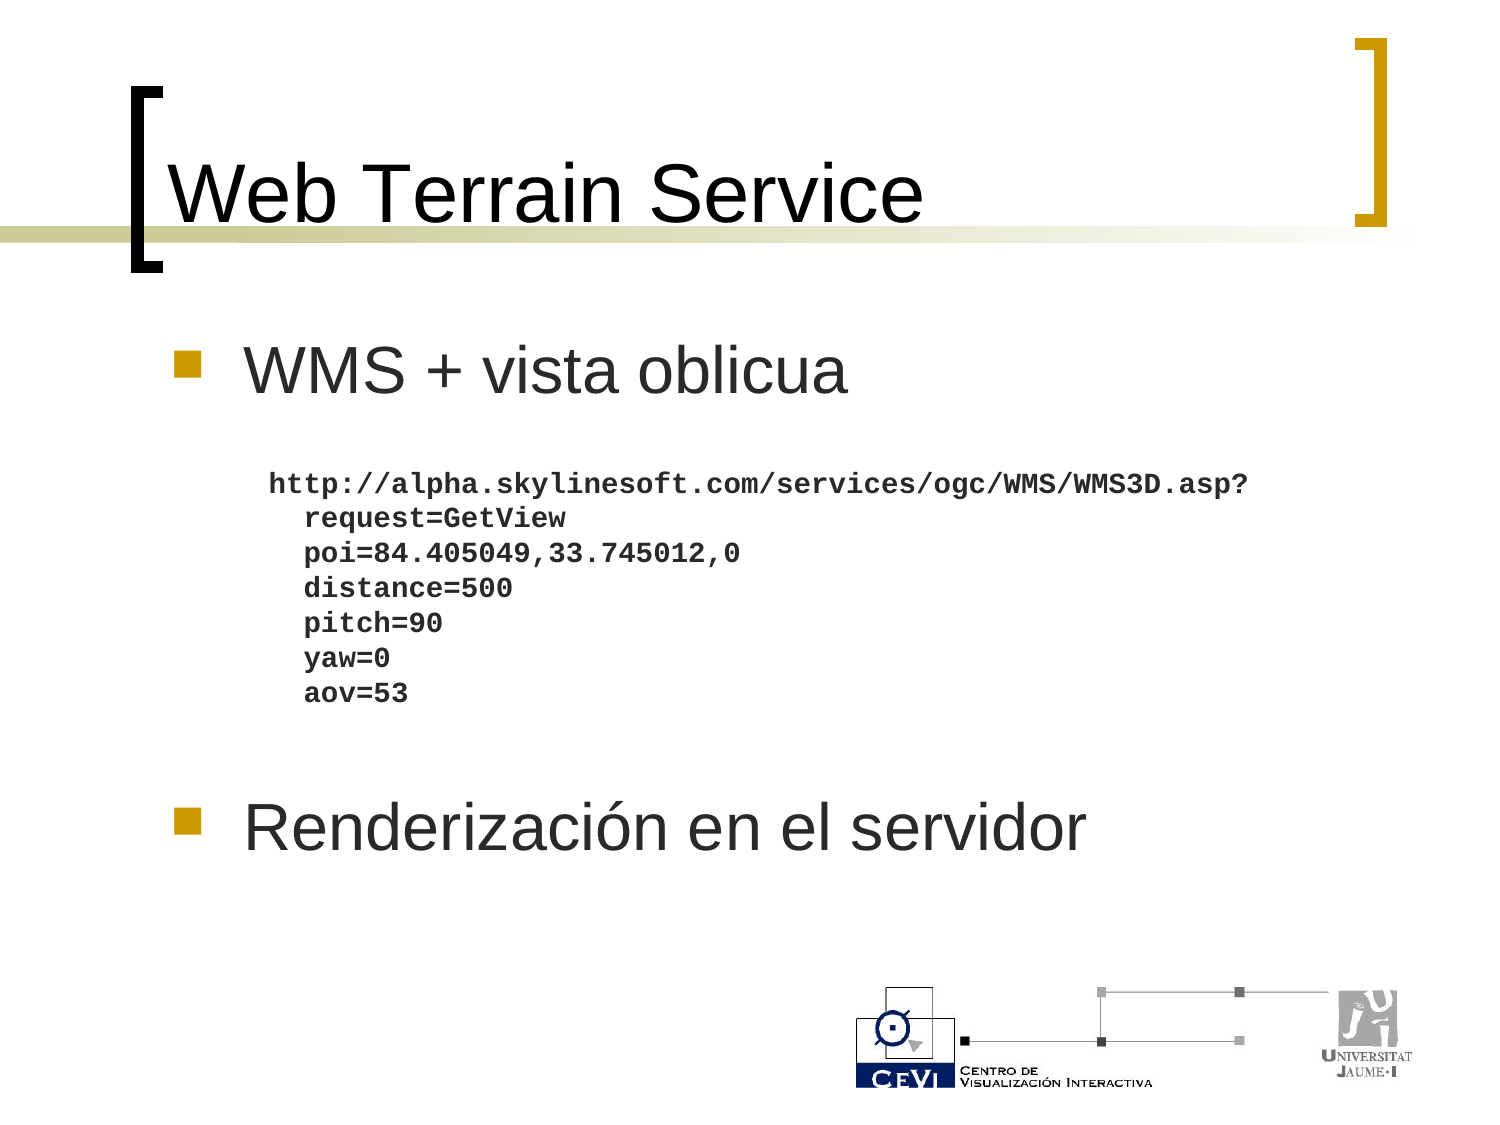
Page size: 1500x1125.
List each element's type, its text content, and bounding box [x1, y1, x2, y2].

picture [856, 1001, 1412, 1088]
title Web Terrain Service [152, 15, 1328, 248]
text_box http://alpha.skylinesoft.com/services/ogc/WMS/WMS3D.asp? request=GetView poi=84.405049,33.745012,0 distance=500 pitch=90 yaw=0 aov=53 [253, 456, 1282, 717]
list WMS + vista oblicua Renderización en el servidor [155, 324, 1413, 1001]
